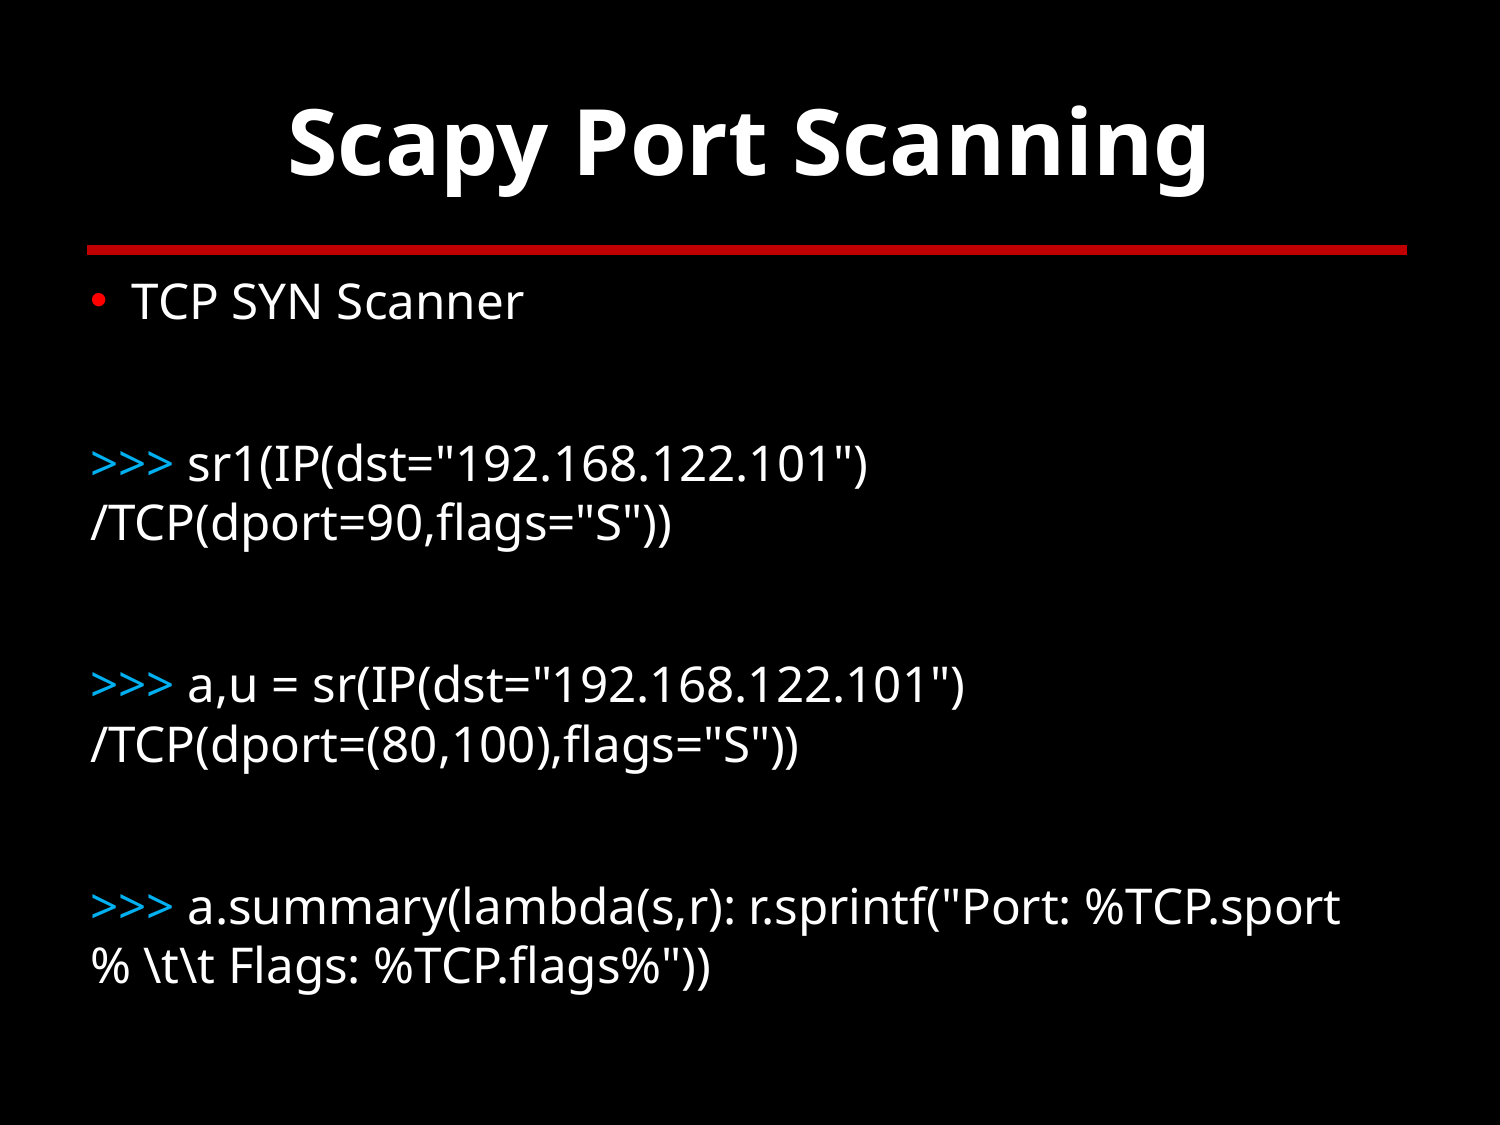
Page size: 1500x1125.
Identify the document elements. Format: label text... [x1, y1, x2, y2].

title Scapy Port Scanning [75, 45, 1425, 233]
list TCP SYN Scanner >>> sr1(IP(dst="192.168.122.101") /TCP(dport=90,flags="S")) >>> a,u = sr(IP(dst="192.168.122.101") /TCP(dport=(80,100),flags="S")) >>> a.summary(lambda(s,r): r.sprintf("Port: %TCP.sport% \t\t Flags: %TCP.flags%")) [75, 262, 1425, 1005]
